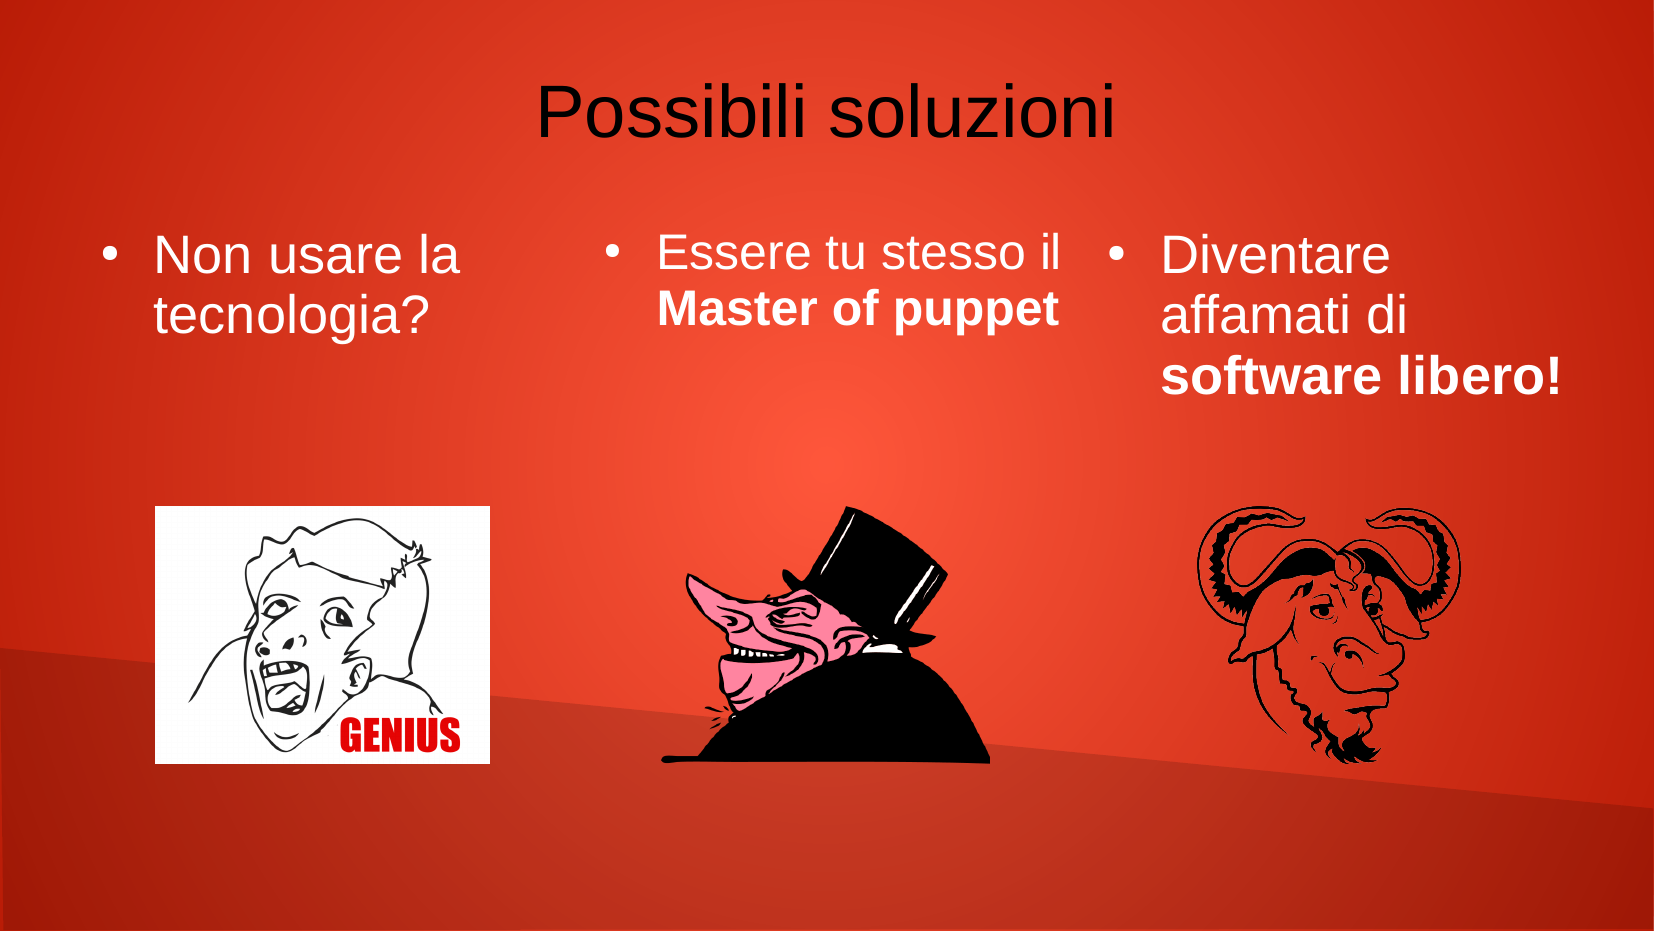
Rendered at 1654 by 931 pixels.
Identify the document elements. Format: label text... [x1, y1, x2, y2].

title Possibili soluzioni [82, 35, 1571, 189]
picture [661, 506, 990, 764]
list Essere tu stesso il Master of puppet [585, 224, 1066, 482]
list Non usare la tecnologia? [82, 224, 562, 482]
picture [1197, 506, 1461, 764]
picture [155, 506, 490, 764]
list Diventare affamati di software libero! [1089, 224, 1569, 482]
